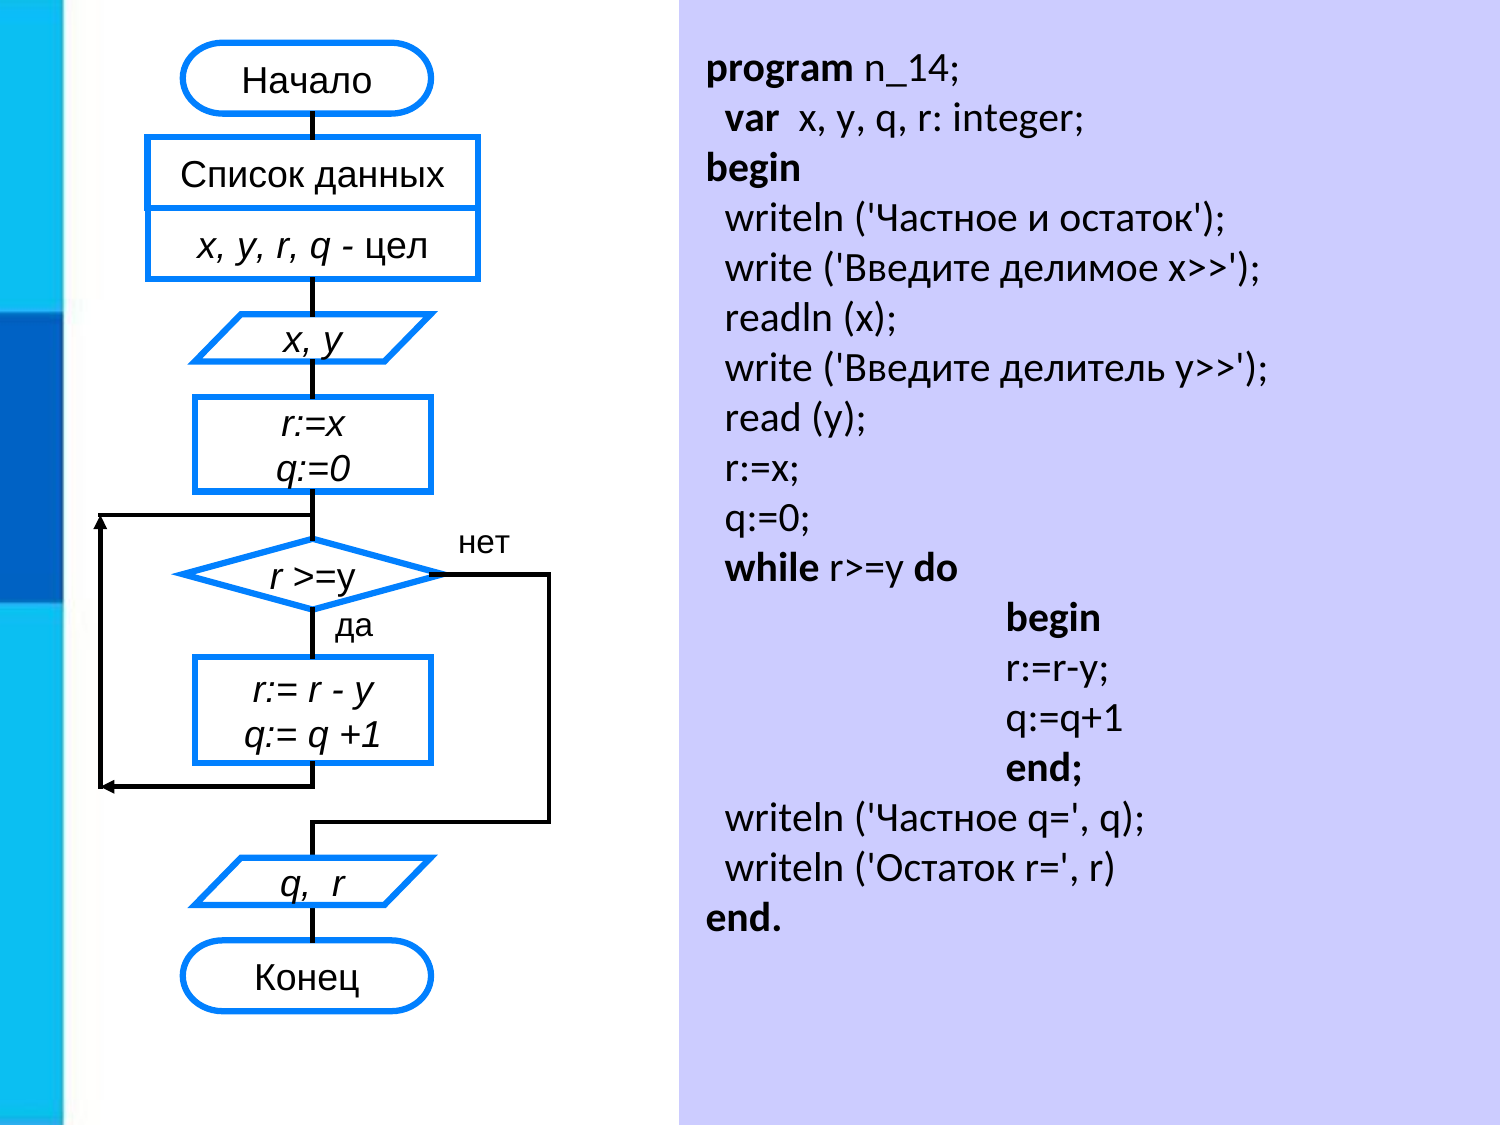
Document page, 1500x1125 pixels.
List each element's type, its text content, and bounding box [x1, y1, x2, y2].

text_box x, y, r, q - цел [147, 208, 479, 280]
text_box program n_14; var x, y, q, r: integer; begin writeln ('Частное и остаток'); write ('Введите делимое x>>'); readln (x); write ('Введите делитель y>>'); read (y); r:=x; q:=0; while r>=y do begin r:=r-y; q:=q+1 end; writeln ('Частное q=', q); writeln ('Остаток r=', r) end. [690, 31, 1424, 948]
text_box Начало [182, 42, 432, 114]
text_box x, y [194, 314, 431, 362]
text_box r >=у [182, 539, 435, 610]
text_box Конец [182, 940, 432, 1012]
text_box r:= r - y q:= q +1 [194, 656, 432, 763]
text_box r:=x q:=0 [194, 396, 432, 492]
text_box [679, 0, 1500, 1125]
text_box нет [442, 520, 526, 569]
picture [0, 0, 679, 1125]
text_box Список данных [147, 137, 478, 208]
text_box q, r [194, 857, 431, 906]
text_box да [315, 603, 396, 652]
